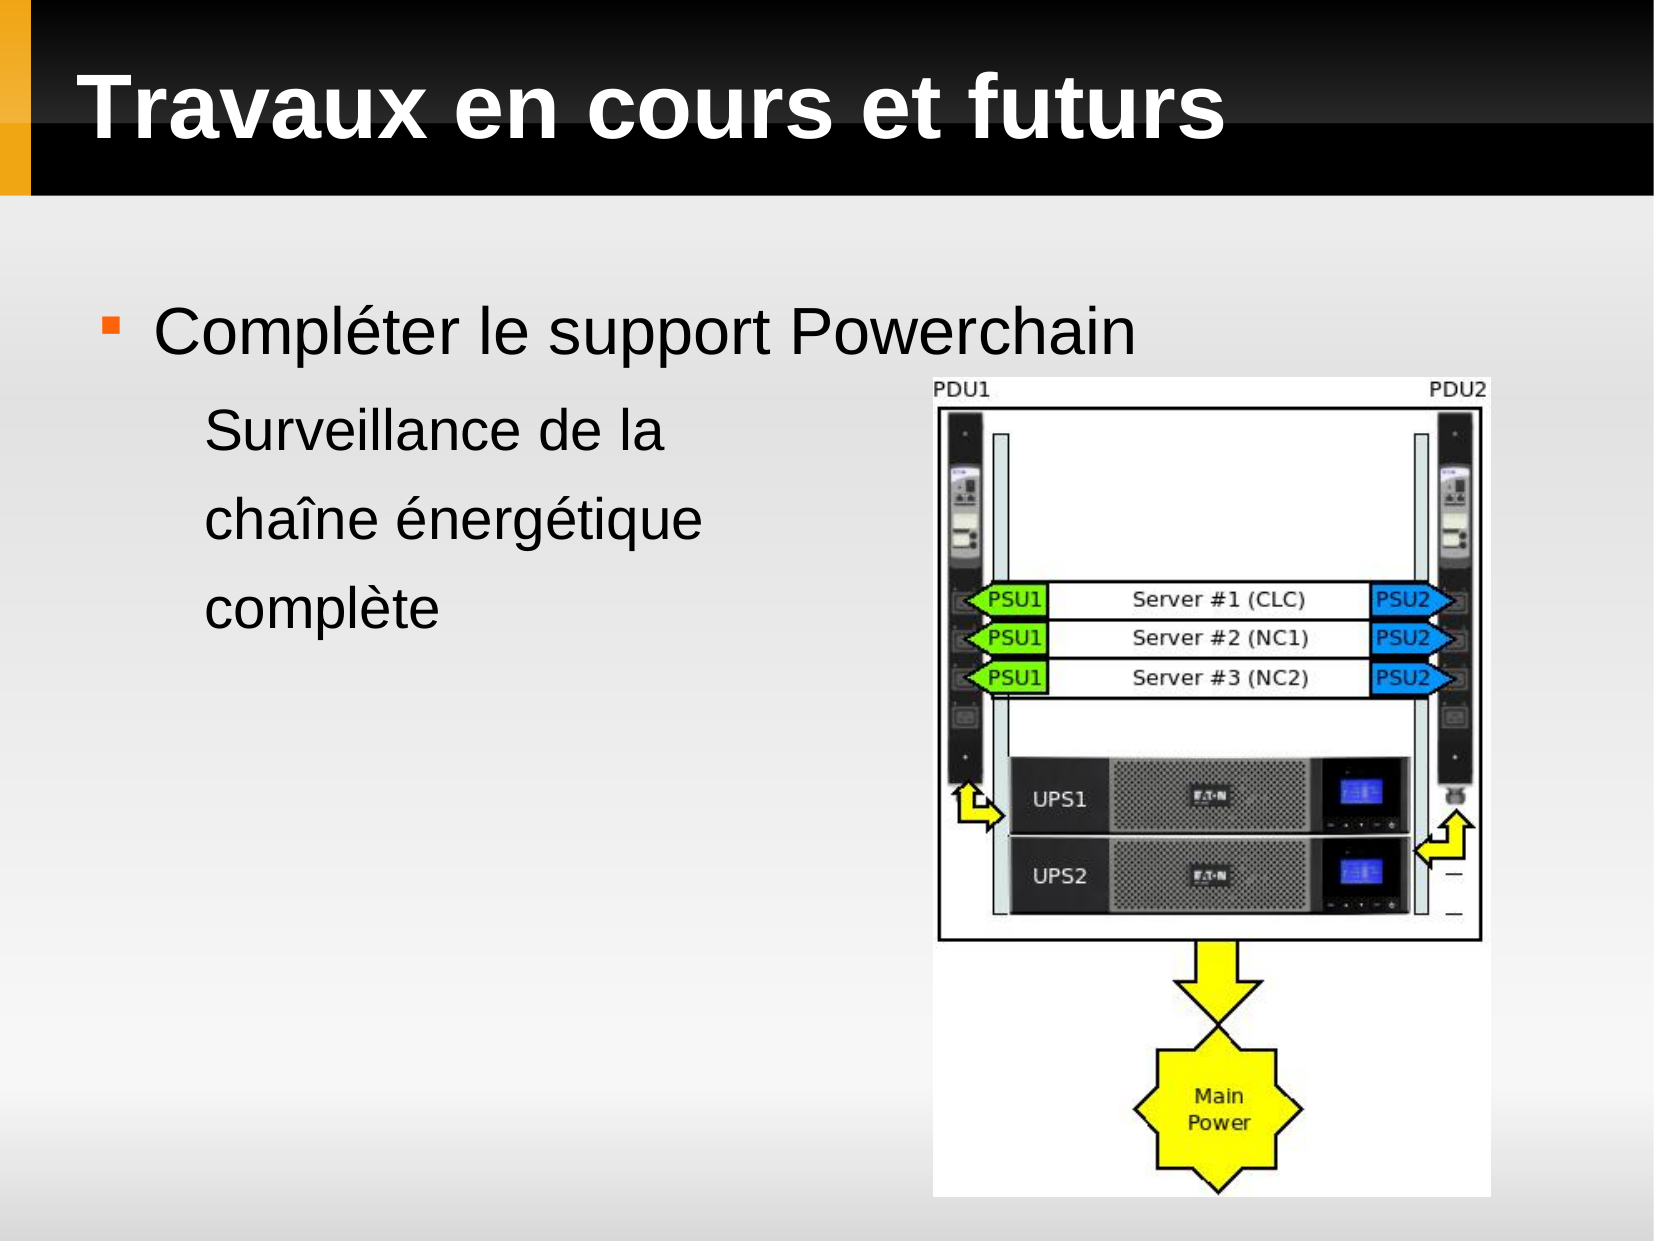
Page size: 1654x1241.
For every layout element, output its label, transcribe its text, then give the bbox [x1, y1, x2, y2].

picture [0, 0, 1654, 1241]
list Compléter le support Powerchain Surveillance de la chaîne énergétique complète [82, 290, 1571, 1109]
title Travaux en cours et futurs [76, 0, 1565, 208]
